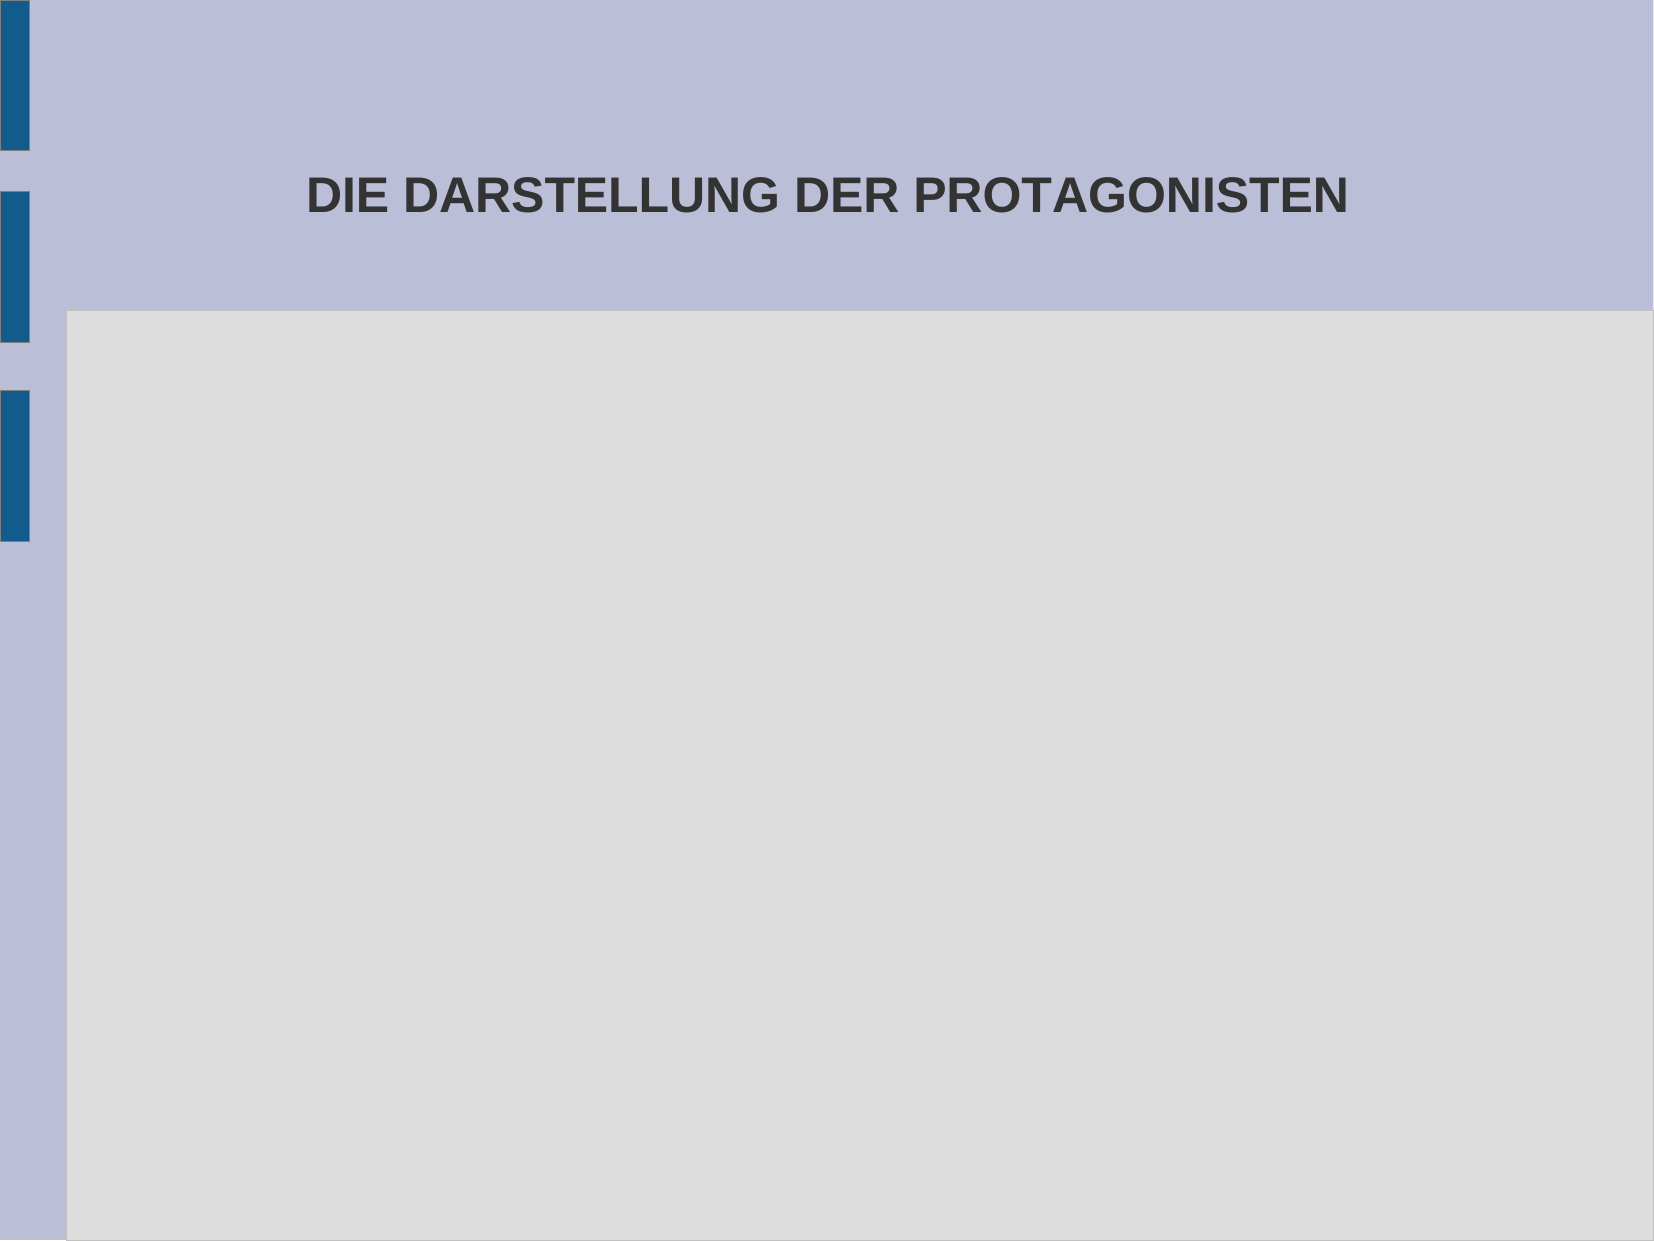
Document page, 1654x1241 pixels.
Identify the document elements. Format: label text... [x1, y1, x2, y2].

title DIE DARSTELLUNG DER PROTAGONISTEN [121, 91, 1534, 299]
